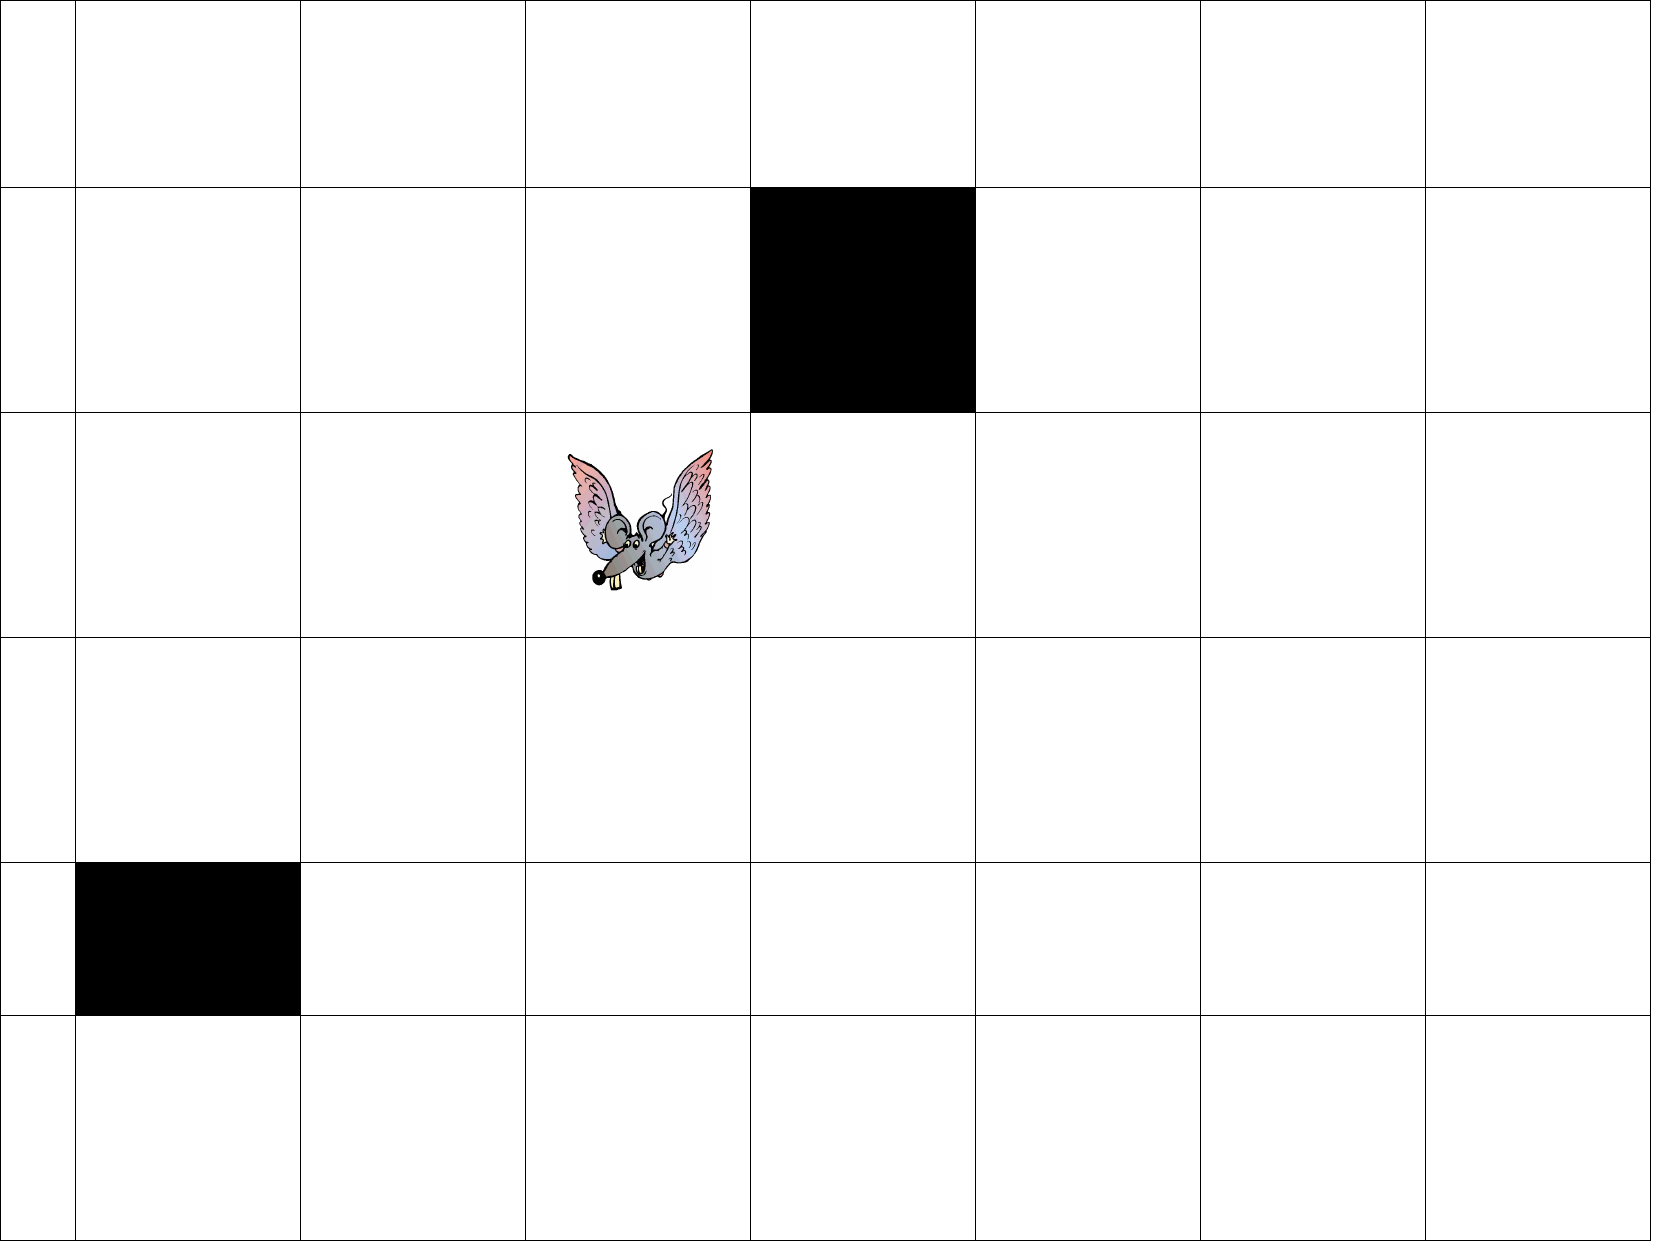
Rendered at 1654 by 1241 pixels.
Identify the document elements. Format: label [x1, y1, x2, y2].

picture [567, 449, 713, 601]
text_box [0, 0, 1651, 1241]
